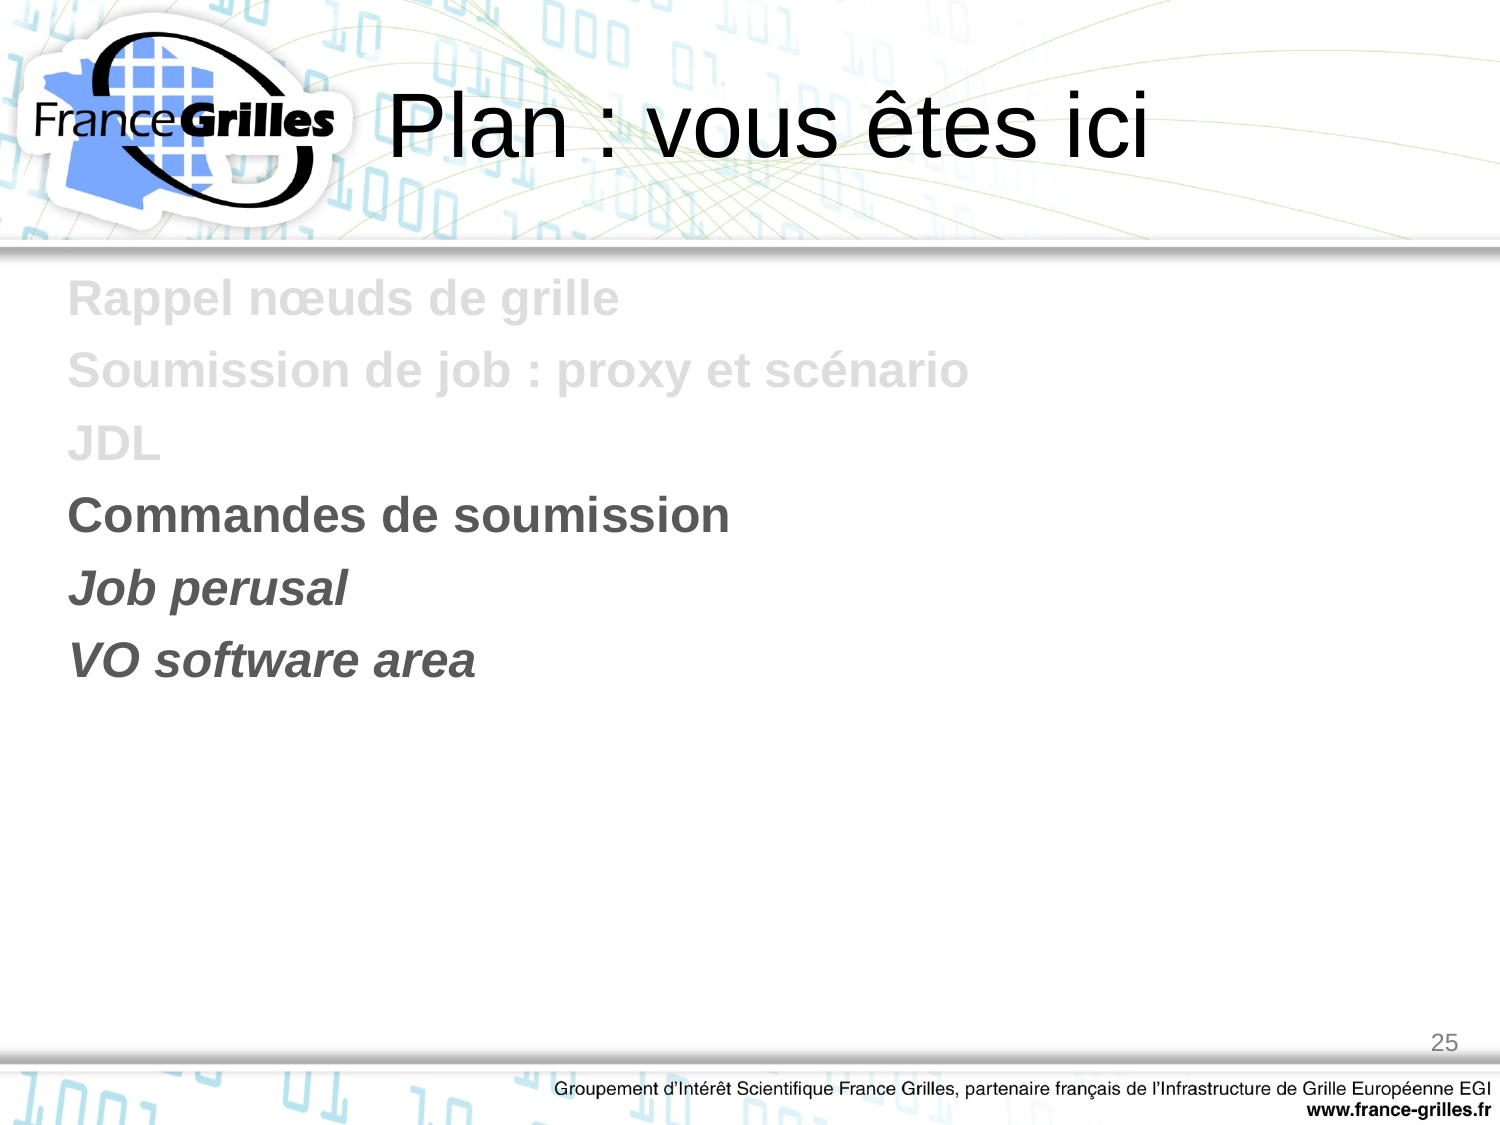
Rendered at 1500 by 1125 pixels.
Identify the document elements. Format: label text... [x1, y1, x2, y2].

list Rappel nœuds de grille Soumission de job : proxy et scénario JDL Commandes de soumission Job perusal VO software area [53, 262, 1459, 1024]
title Plan : vous êtes ici [372, 7, 1459, 244]
picture [0, 0, 1500, 1125]
